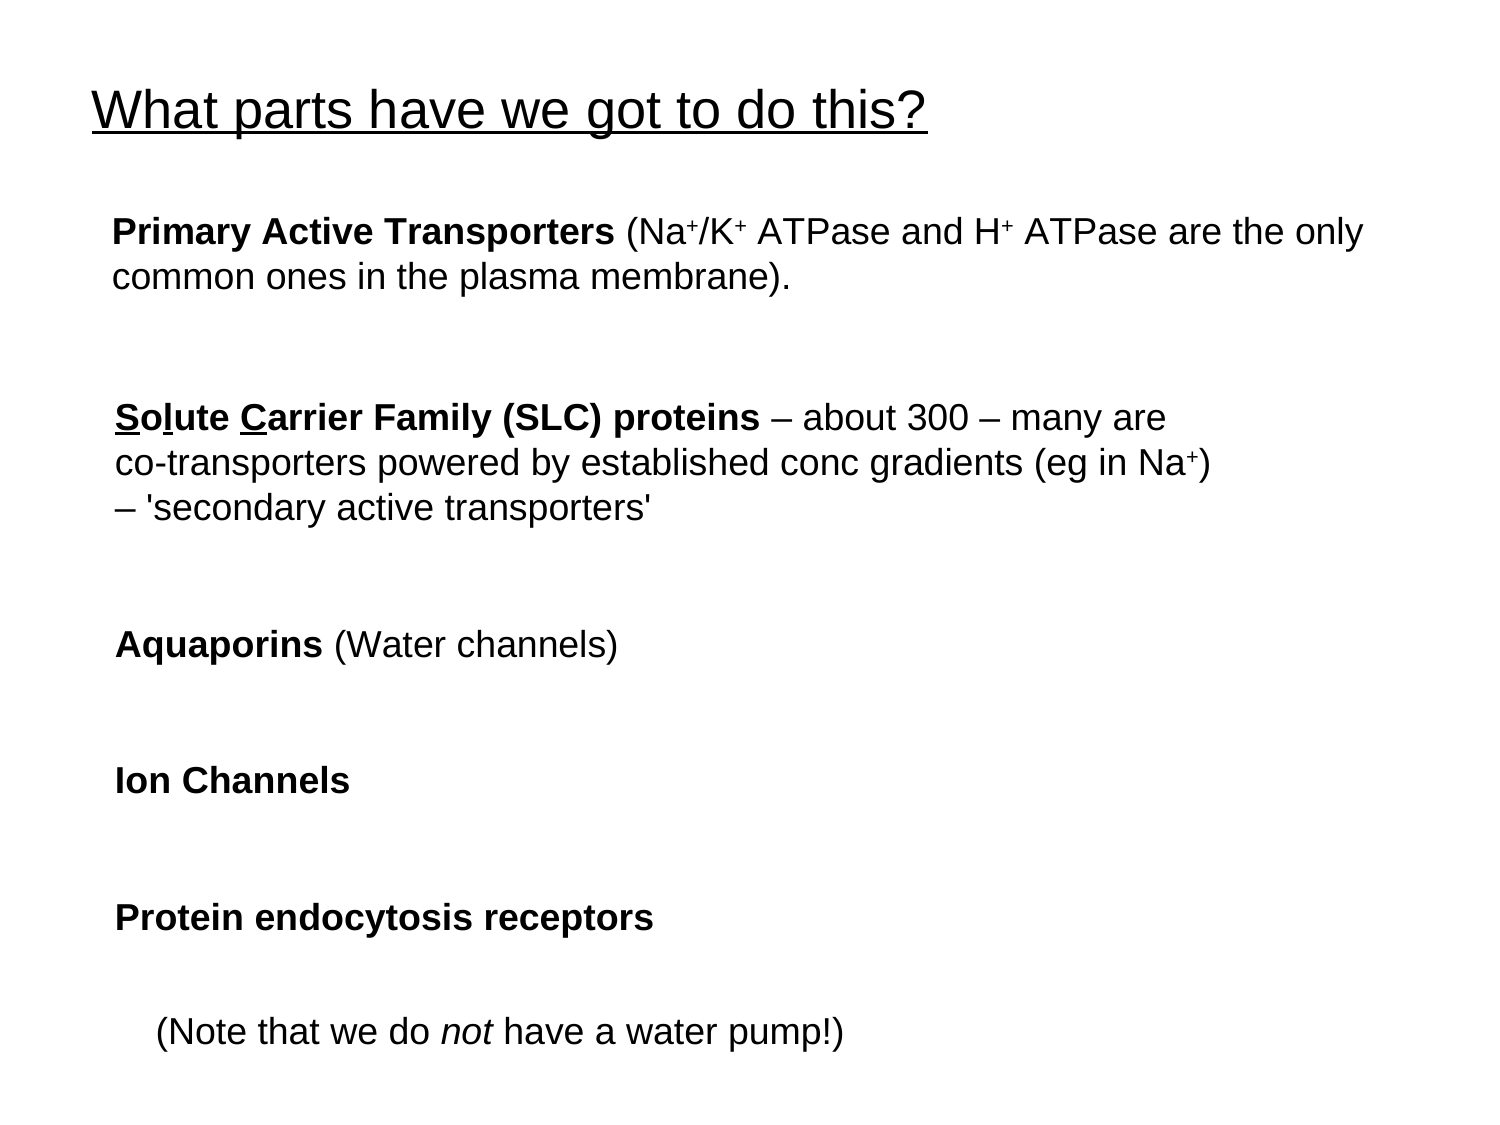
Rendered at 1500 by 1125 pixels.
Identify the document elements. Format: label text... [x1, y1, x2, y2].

text_box What parts have we got to do this? [76, 66, 1223, 147]
text_box Primary Active Transporters (Na+/K+ ATPase and H+ ATPase are the only common ones in the plasma membrane). [97, 199, 1500, 305]
text_box (Note that we do not have a water pump!) [140, 999, 1004, 1061]
text_box Solute Carrier Family (SLC) proteins – about 300 – many are co-transporters powered by established conc gradients (eg in Na+) – 'secondary active transporters' Aquaporins (Water channels) Ion Channels Protein endocytosis receptors [100, 385, 1235, 947]
